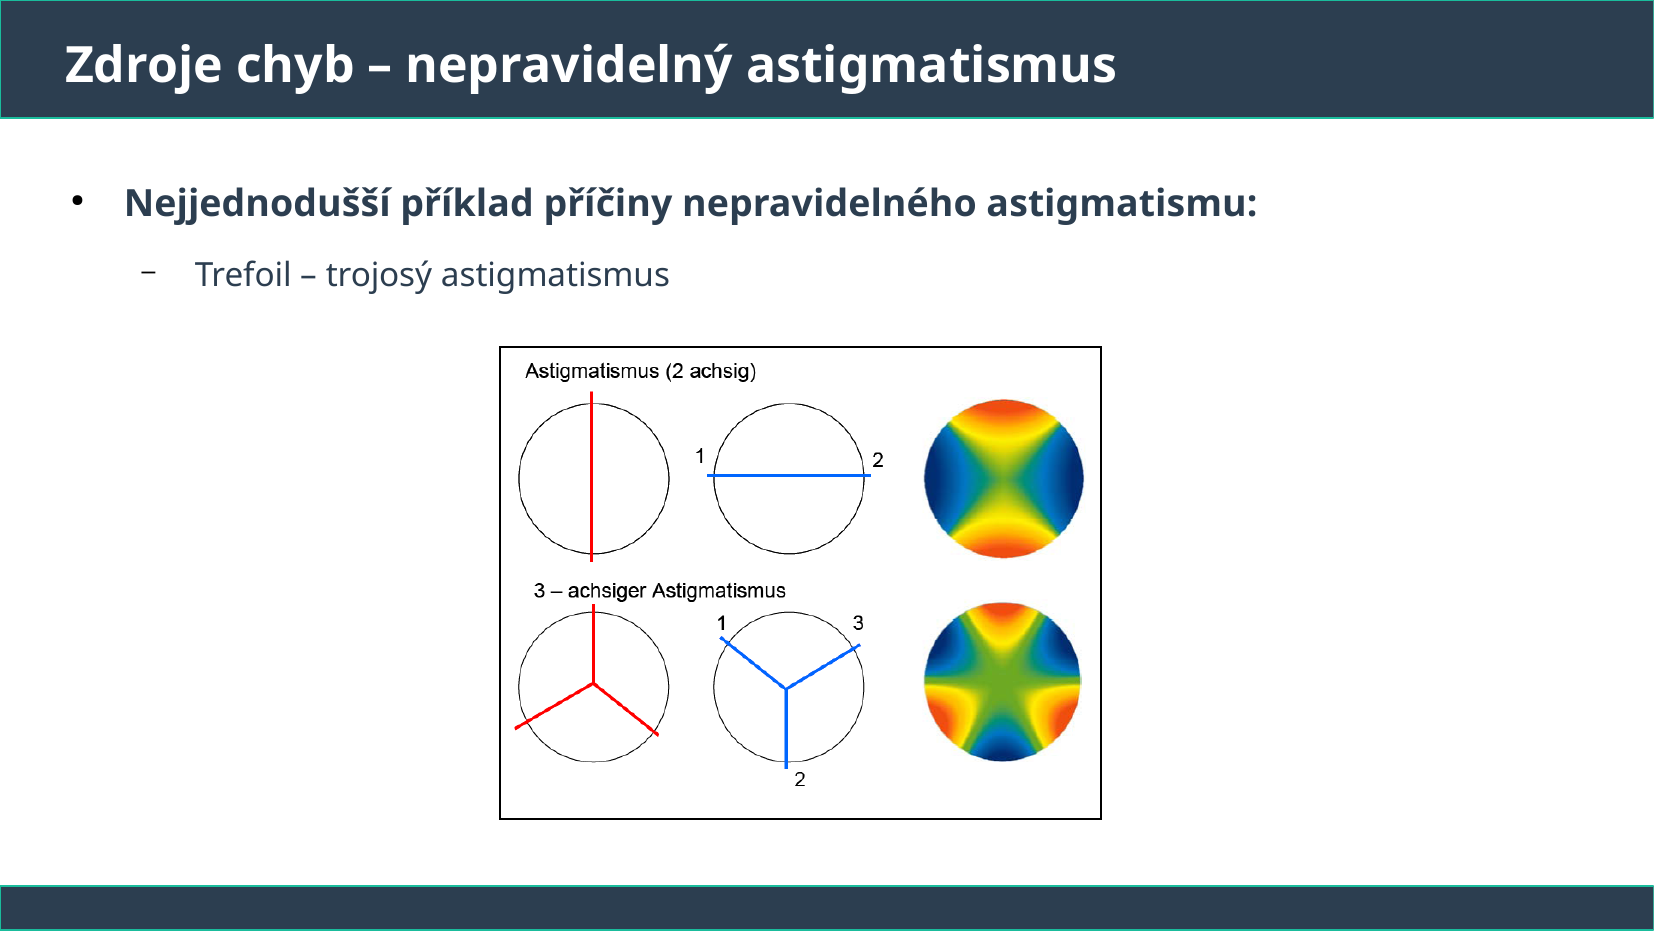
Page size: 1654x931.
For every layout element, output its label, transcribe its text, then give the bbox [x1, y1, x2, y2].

list Nejjednodušší příklad příčiny nepravidelného astigmatismu: Trefoil – trojosý astigmatismus [53, 176, 1542, 355]
title Zdroje chyb – nepravidelný astigmatismus [64, 7, 1601, 119]
picture [496, 343, 1103, 822]
